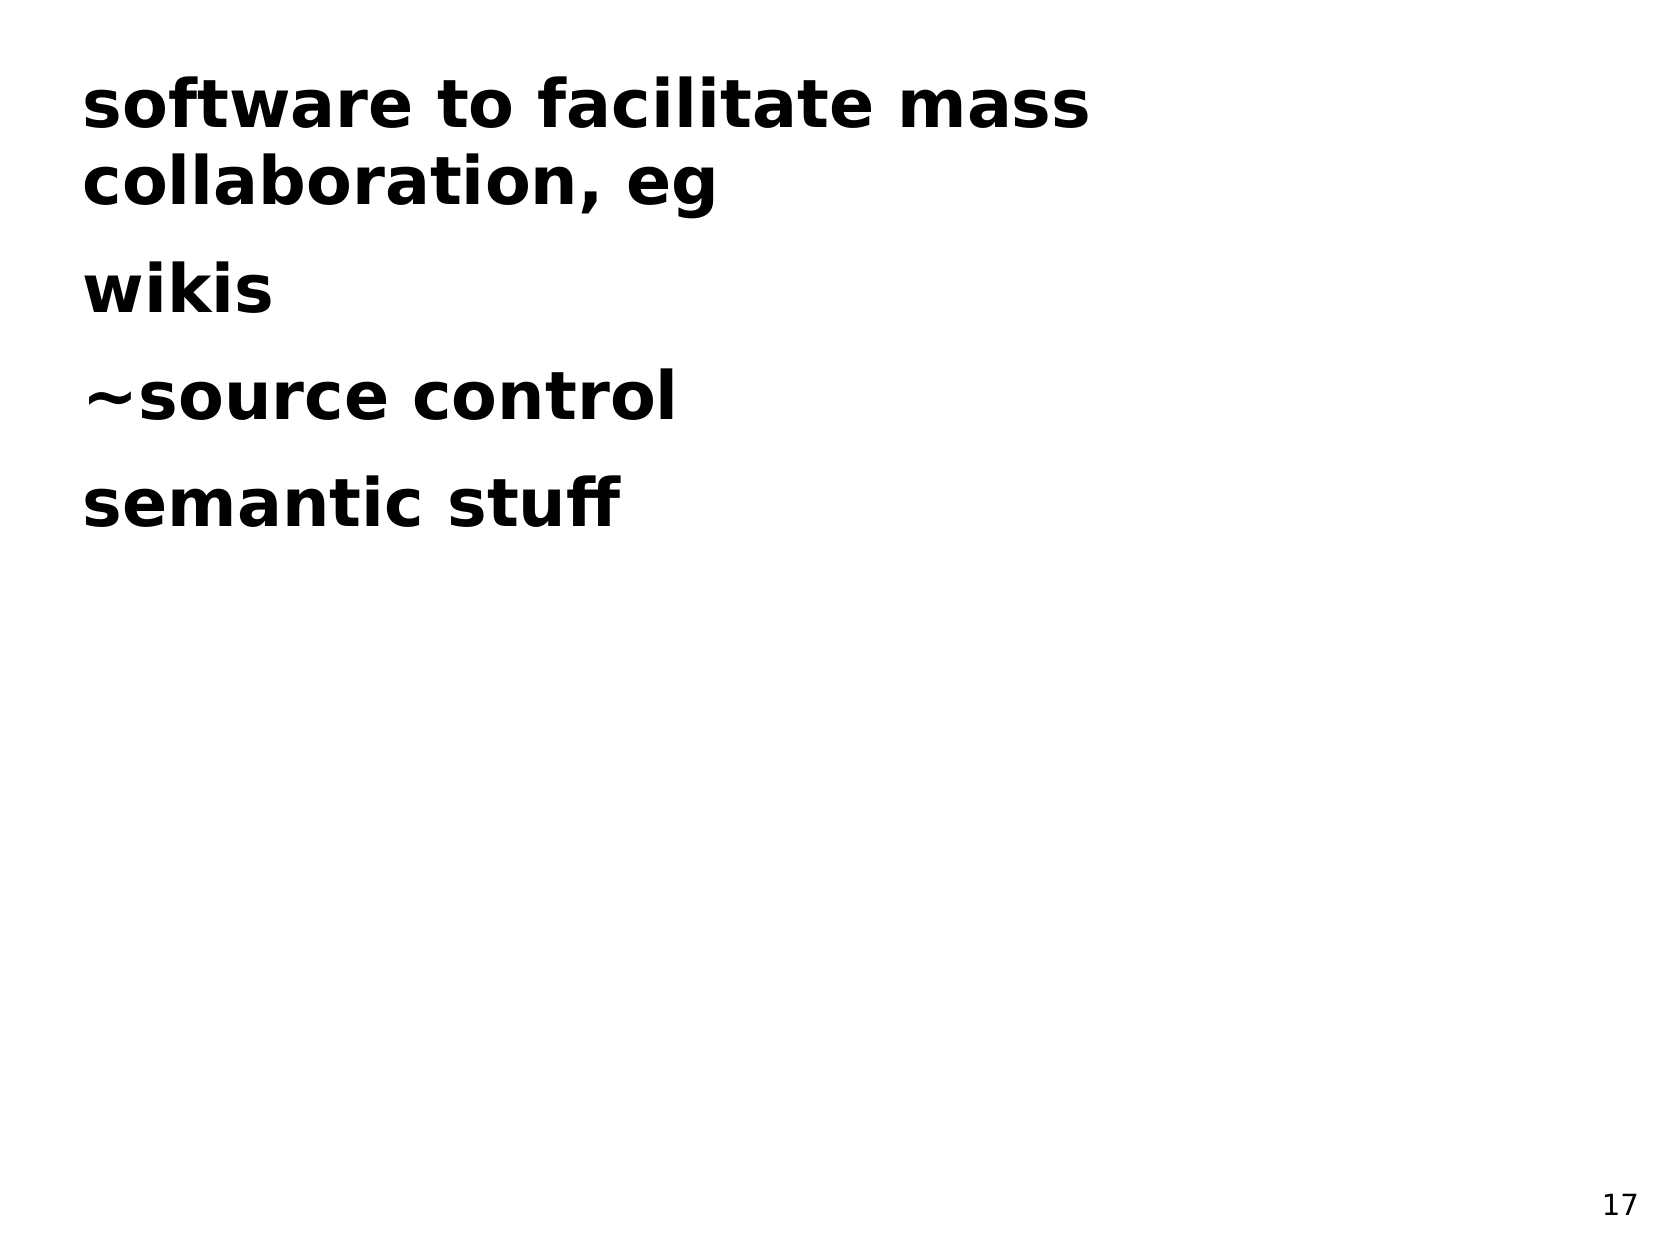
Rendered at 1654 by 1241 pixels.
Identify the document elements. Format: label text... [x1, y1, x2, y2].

list software to facilitate mass collaboration, eg wikis ~source control semantic stuff [82, 65, 1571, 1062]
